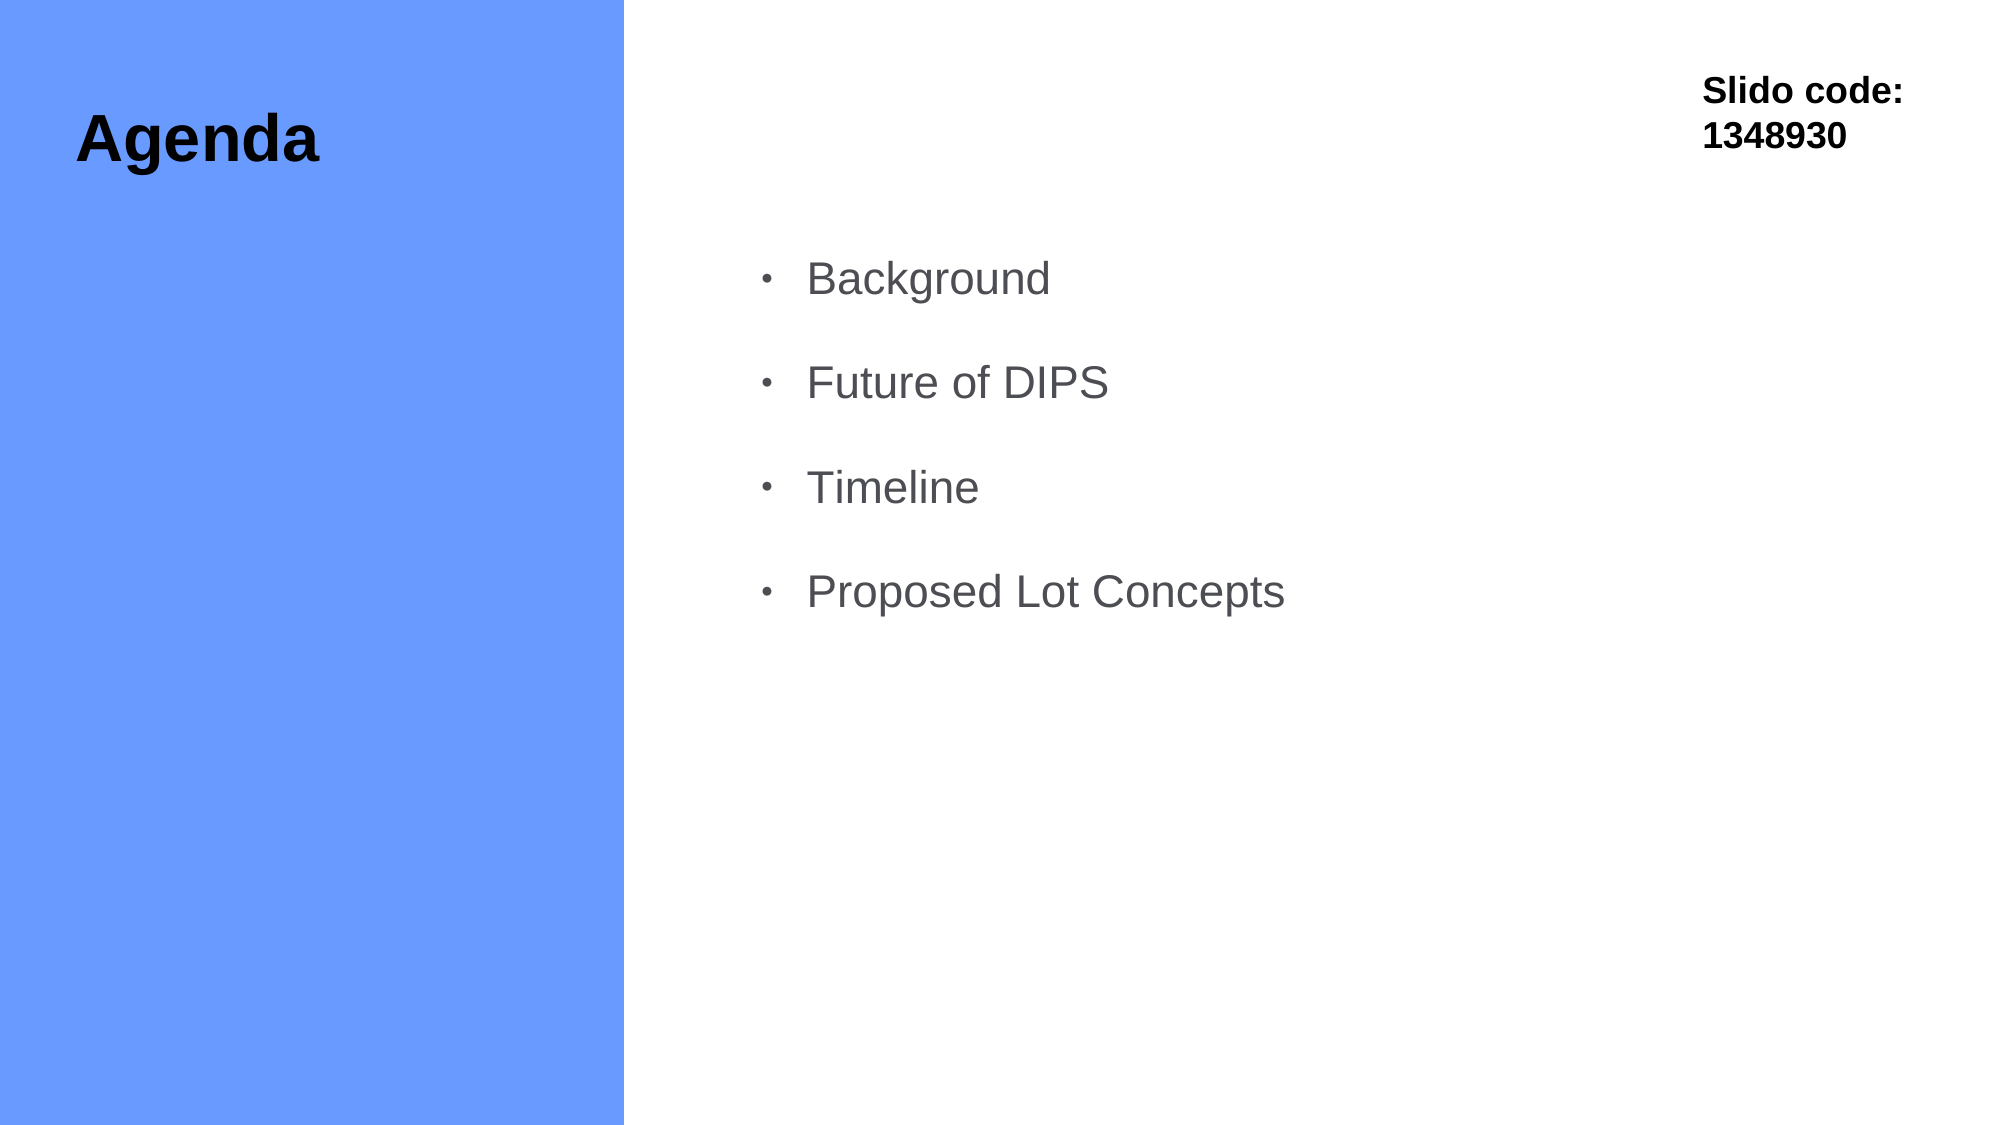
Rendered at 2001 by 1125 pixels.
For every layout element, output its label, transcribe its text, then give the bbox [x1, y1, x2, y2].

text_box Slido code: 1348930 [1687, 51, 1975, 173]
text_box Background Future of DIPS Timeline Proposed Lot Concepts [724, 237, 1792, 892]
title Agenda [75, 94, 577, 346]
